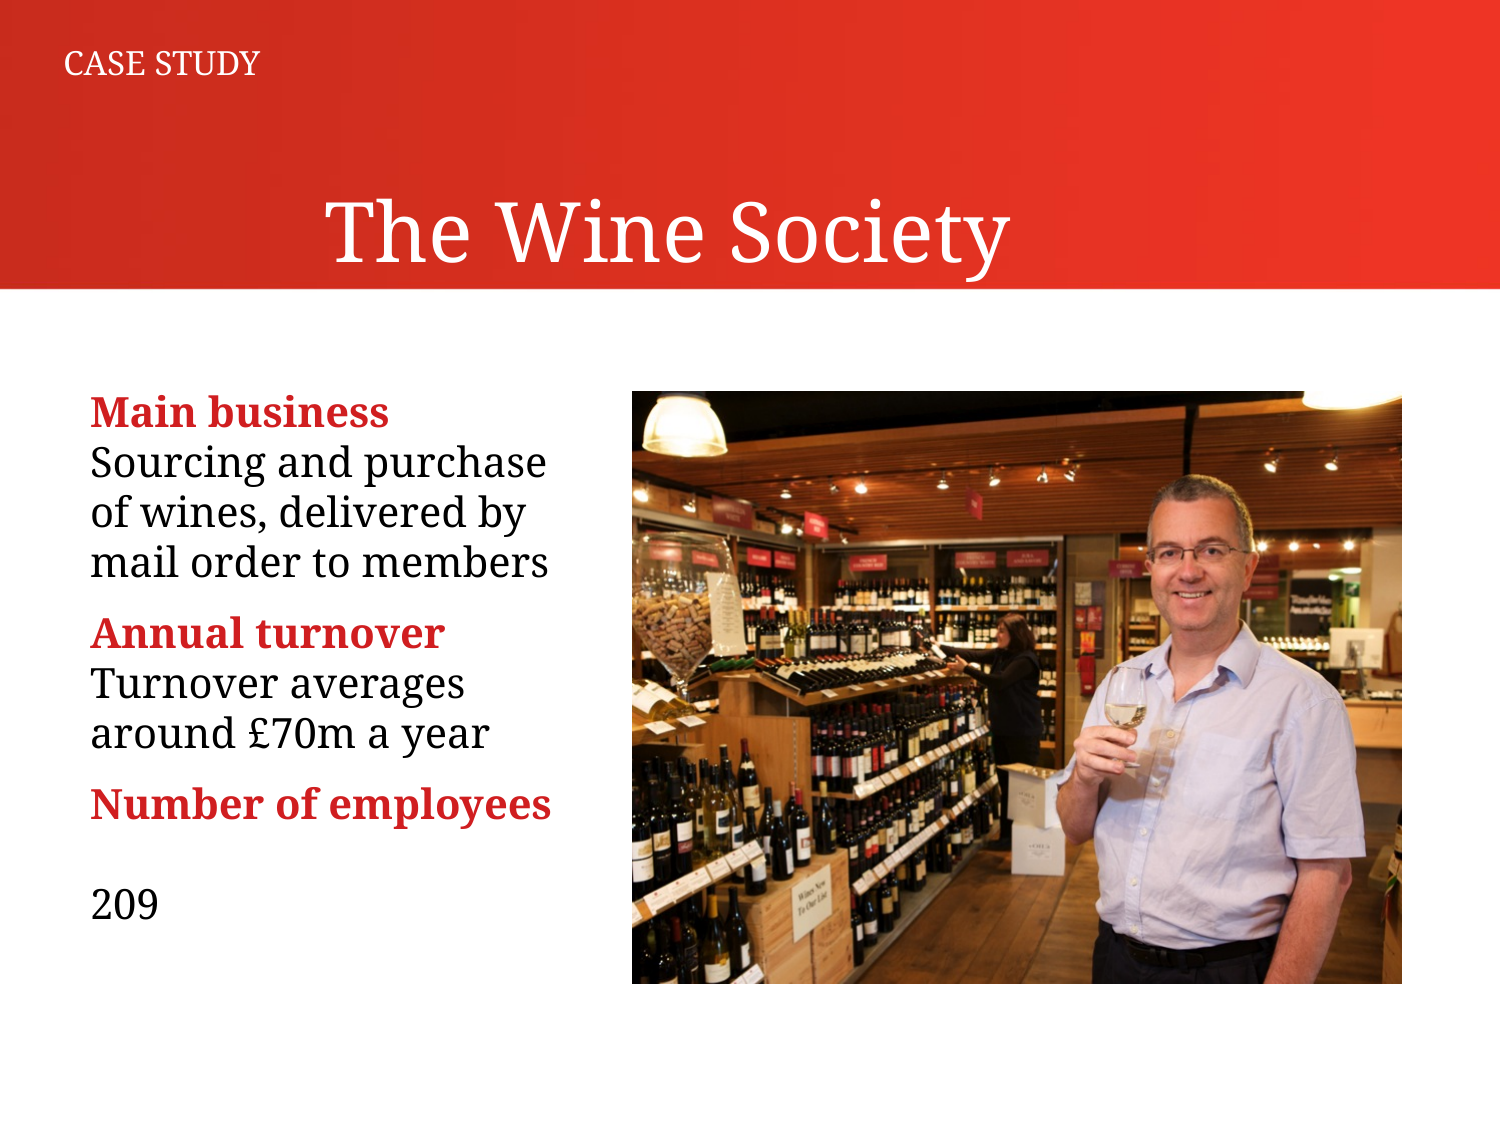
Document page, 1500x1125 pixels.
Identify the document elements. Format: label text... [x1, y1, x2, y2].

picture [0, 0, 1500, 1125]
title The Wine Society [310, 172, 1402, 287]
text_box Main business Sourcing and purchase of wines, delivered by mail order to members Annual turnover Turnover averages around £70m a year Number of employees 209 [75, 378, 576, 1089]
text_box CASE STUDY [48, 34, 342, 90]
